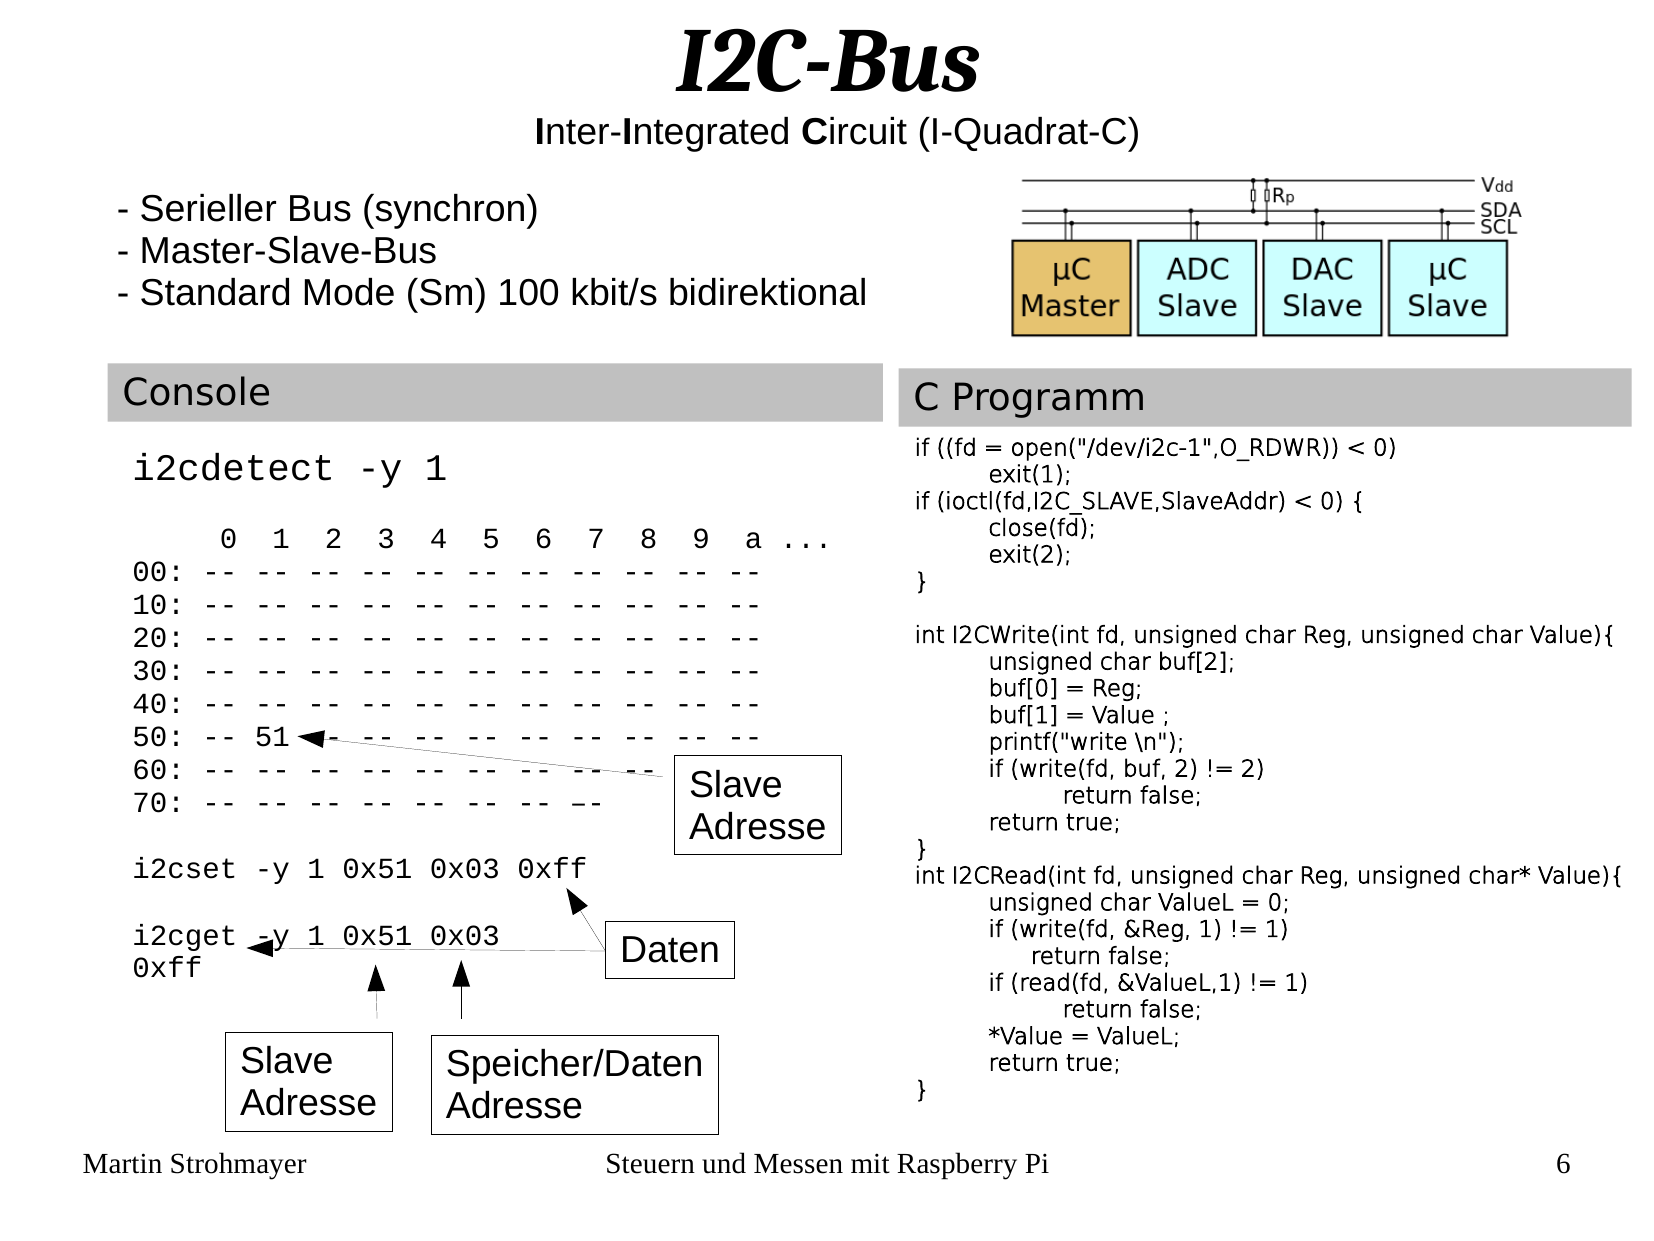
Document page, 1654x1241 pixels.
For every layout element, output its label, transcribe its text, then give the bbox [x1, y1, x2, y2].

text_box if ((fd = open("/dev/i2c-1",O_RDWR)) < 0) exit(1); if (ioctl(fd,I2C_SLAVE,SlaveAddr) < 0) { close(fd); exit(2); } int I2CWrite(int fd, unsigned char Reg, unsigned char Value){ unsigned char buf[2]; buf[0] = Reg; buf[1] = Value ; printf("write \n"); if (write(fd, buf, 2) != 2) return false; return true; } int I2CRead(int fd, unsigned char Reg, unsigned char* Value){ unsigned char ValueL = 0; if (write(fd, &Reg, 1) != 1) return false; if (read(fd, &ValueL,1) != 1) return false; *Value = ValueL; return true; } [900, 426, 1646, 1138]
title I2C-Bus [3, 7, 1654, 116]
text_box Slave Adresse [674, 755, 842, 855]
list i2cdetect -y 1 0 1 2 3 4 5 6 7 8 9 a ... 00: -- -- -- -- -- -- -- -- -- -- -- 10: -- -- -- -- -- -- -- -- -- -- -- 20: -- -- -- -- -- -- -- -- -- -- -- 30: -- -- -- -- -- -- -- -- -- -- -- 40: -- -- -- -- -- -- -- -- -- -- -- 50: -- 51 -- -- -- -- -- -- -- -- -- 60: -- -- -- -- -- -- -- -- -- -- -- 70: -- -- -- -- -- -- -- –- i2cset -y 1 0x51 0x03 0xff i2cget -y 1 0x51 0x03 0xff [49, 449, 900, 1022]
text_box Console [107, 363, 883, 422]
text_box Slave Adresse [225, 1032, 393, 1132]
text_box C Programm [898, 368, 1632, 427]
text_box Daten [605, 921, 735, 979]
text_box Inter-Integrated Circuit (I-Quadrat-C) [519, 103, 1156, 162]
picture [1003, 172, 1524, 356]
text_box - Serieller Bus (synchron) - Master-Slave-Bus - Standard Mode (Sm) 100 kbit/s bidirektional [102, 180, 883, 364]
text_box Speicher/Daten Adresse [431, 1035, 719, 1135]
